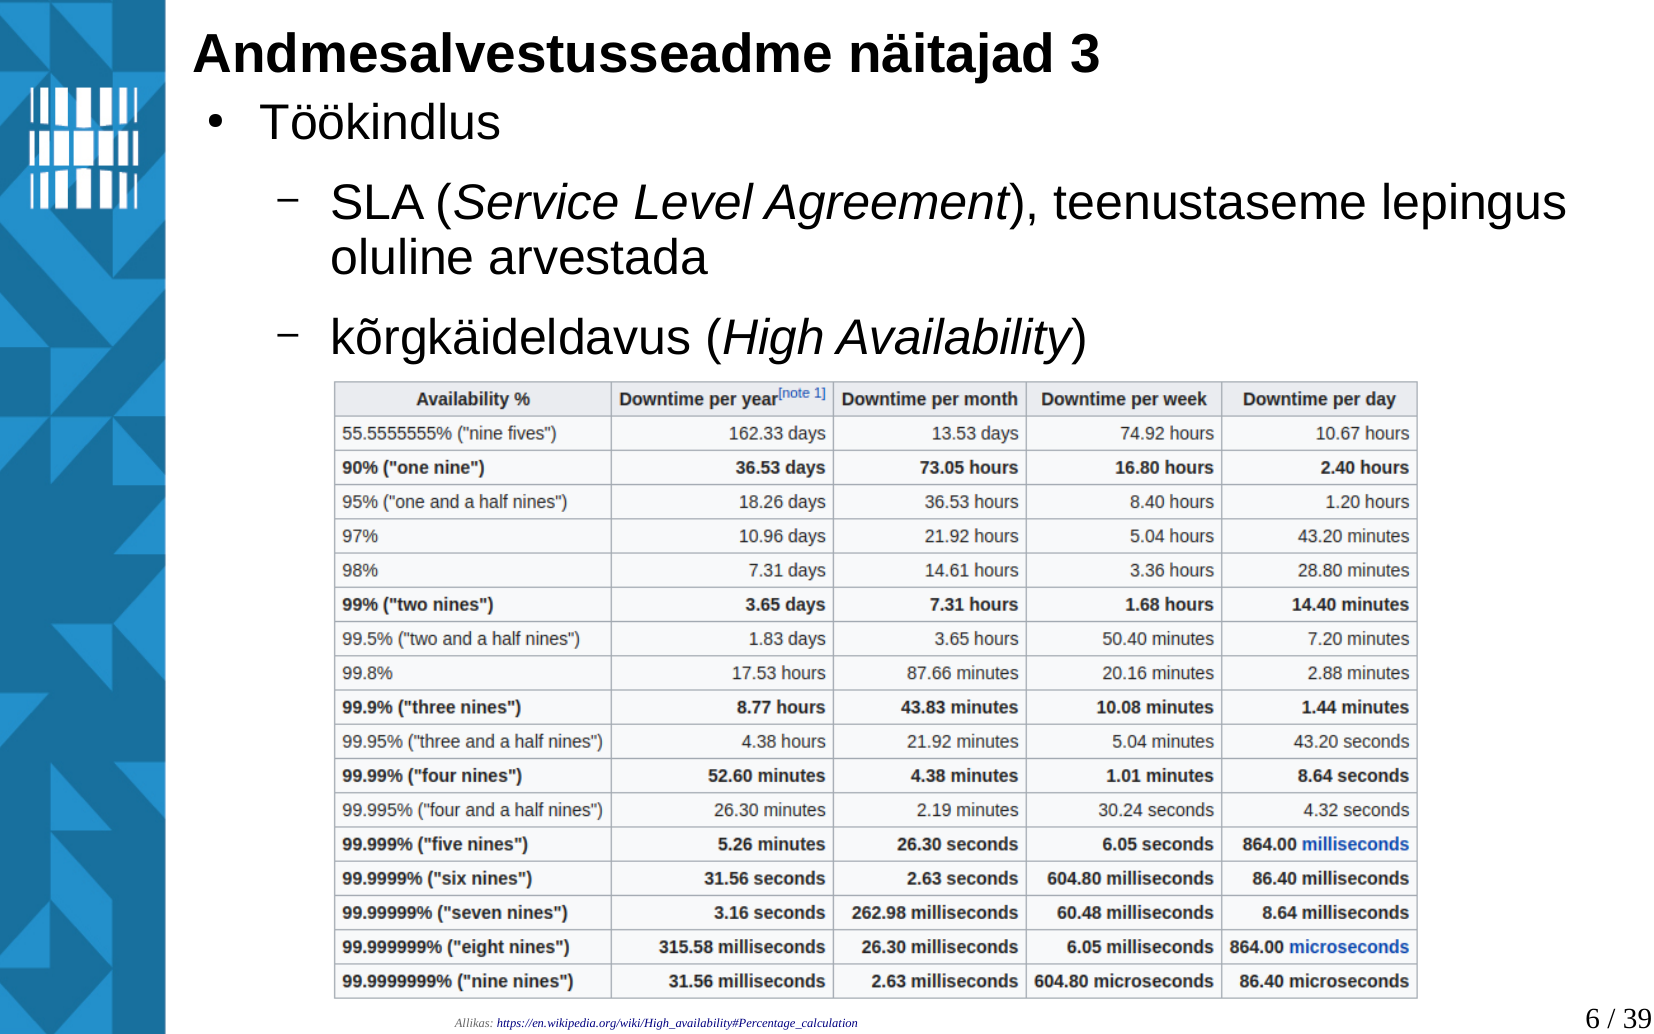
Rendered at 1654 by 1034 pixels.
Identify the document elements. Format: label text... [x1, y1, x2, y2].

text_box Allikas: https://en.wikipedia.org/wiki/High_availability#Percentage_calculation [454, 1015, 869, 1030]
title Andmesalvestusseadme näitajad 3 [192, 1, 1483, 94]
picture [324, 375, 1423, 1004]
list Töökindlus SLA (Service Level Agreement), teenustaseme lepingus oluline arvestada kõrgkäideldavus (High Availability) [188, 94, 1625, 390]
